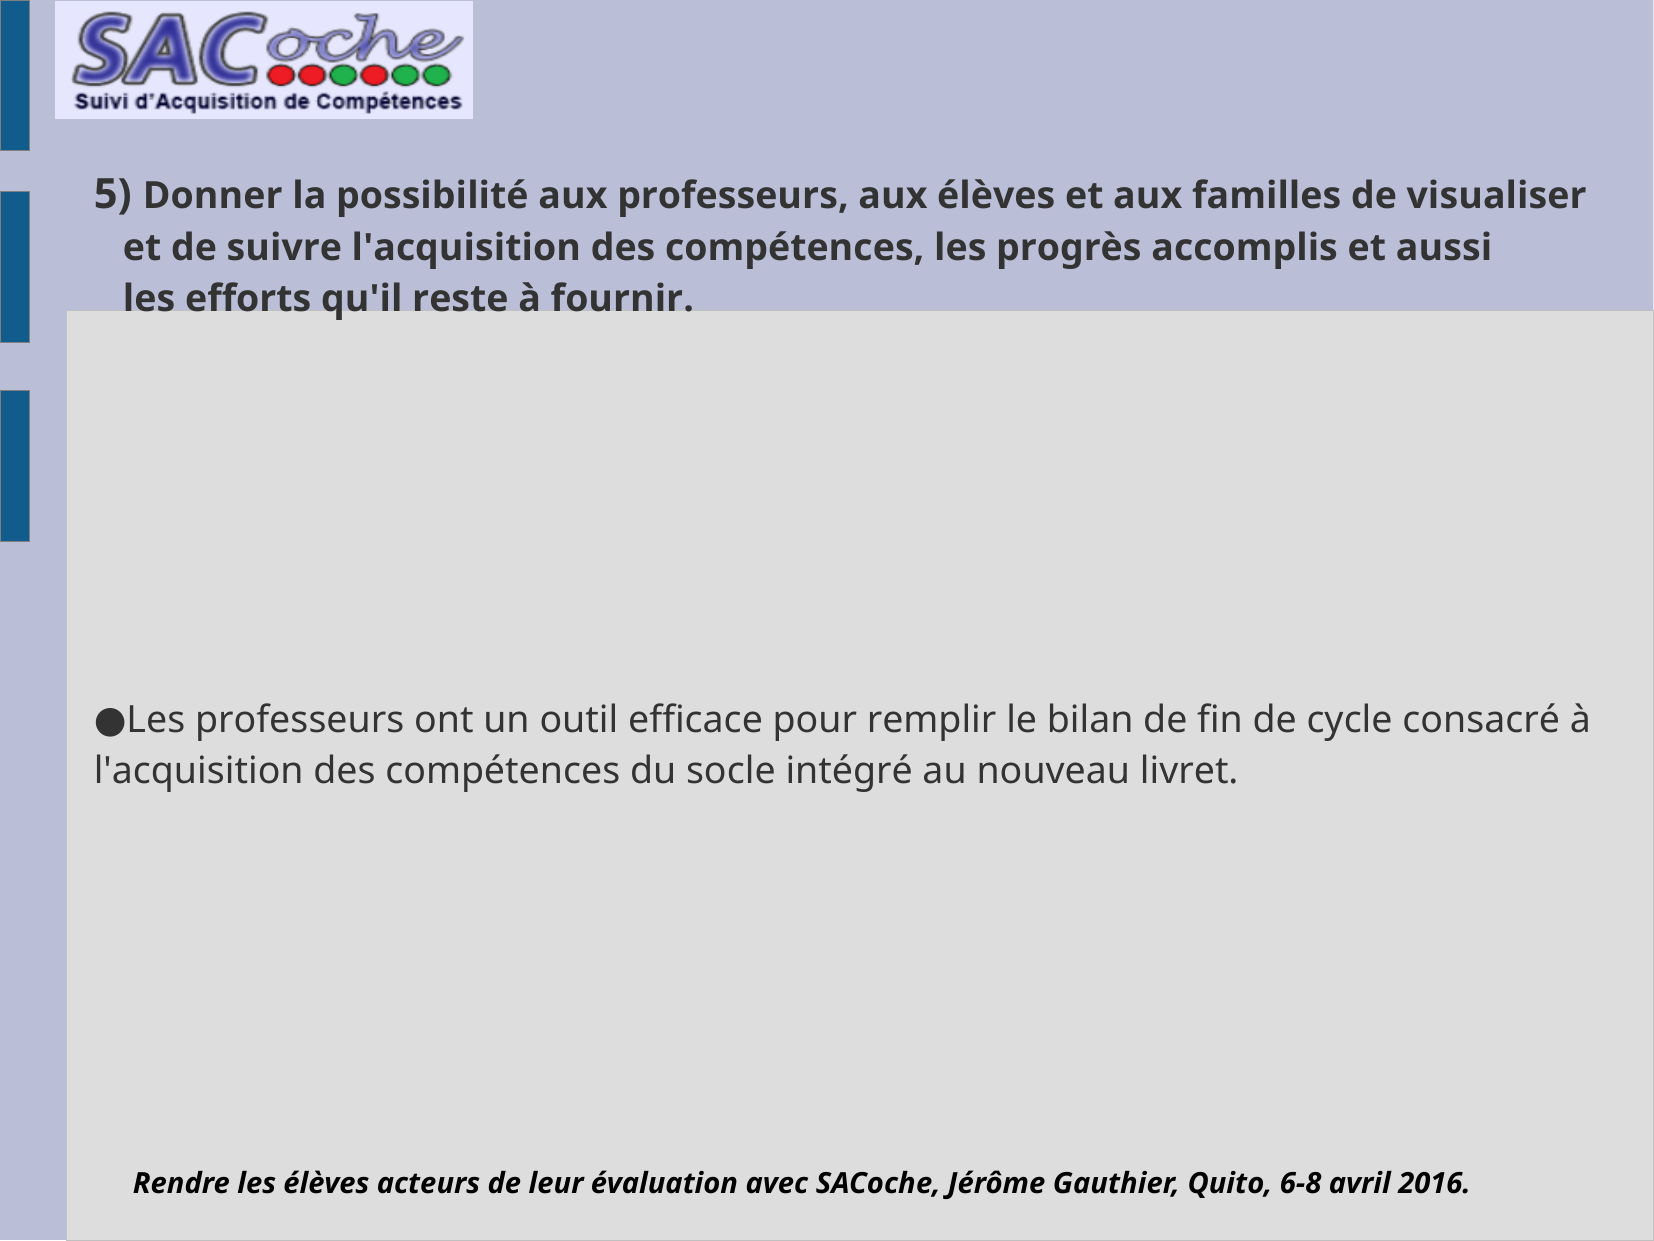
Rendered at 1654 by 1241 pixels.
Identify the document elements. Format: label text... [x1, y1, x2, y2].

title 5) Donner la possibilité aux professeurs, aux élèves et aux familles de visualiser et de suivre l'acquisition des compétences, les progrès accomplis et aussi les efforts qu'il reste à fournir. ●Les professeurs ont un outil efficace pour remplir le bilan de fin de cycle consacré à l'acquisition des compétences du socle intégré au nouveau livret. [93, 123, 1595, 886]
picture [55, 1, 473, 119]
text_box Rendre les élèves acteurs de leur évaluation avec SACoche, Jérôme Gauthier, Quito, 6-8 avril 2016. [118, 1154, 1654, 1211]
